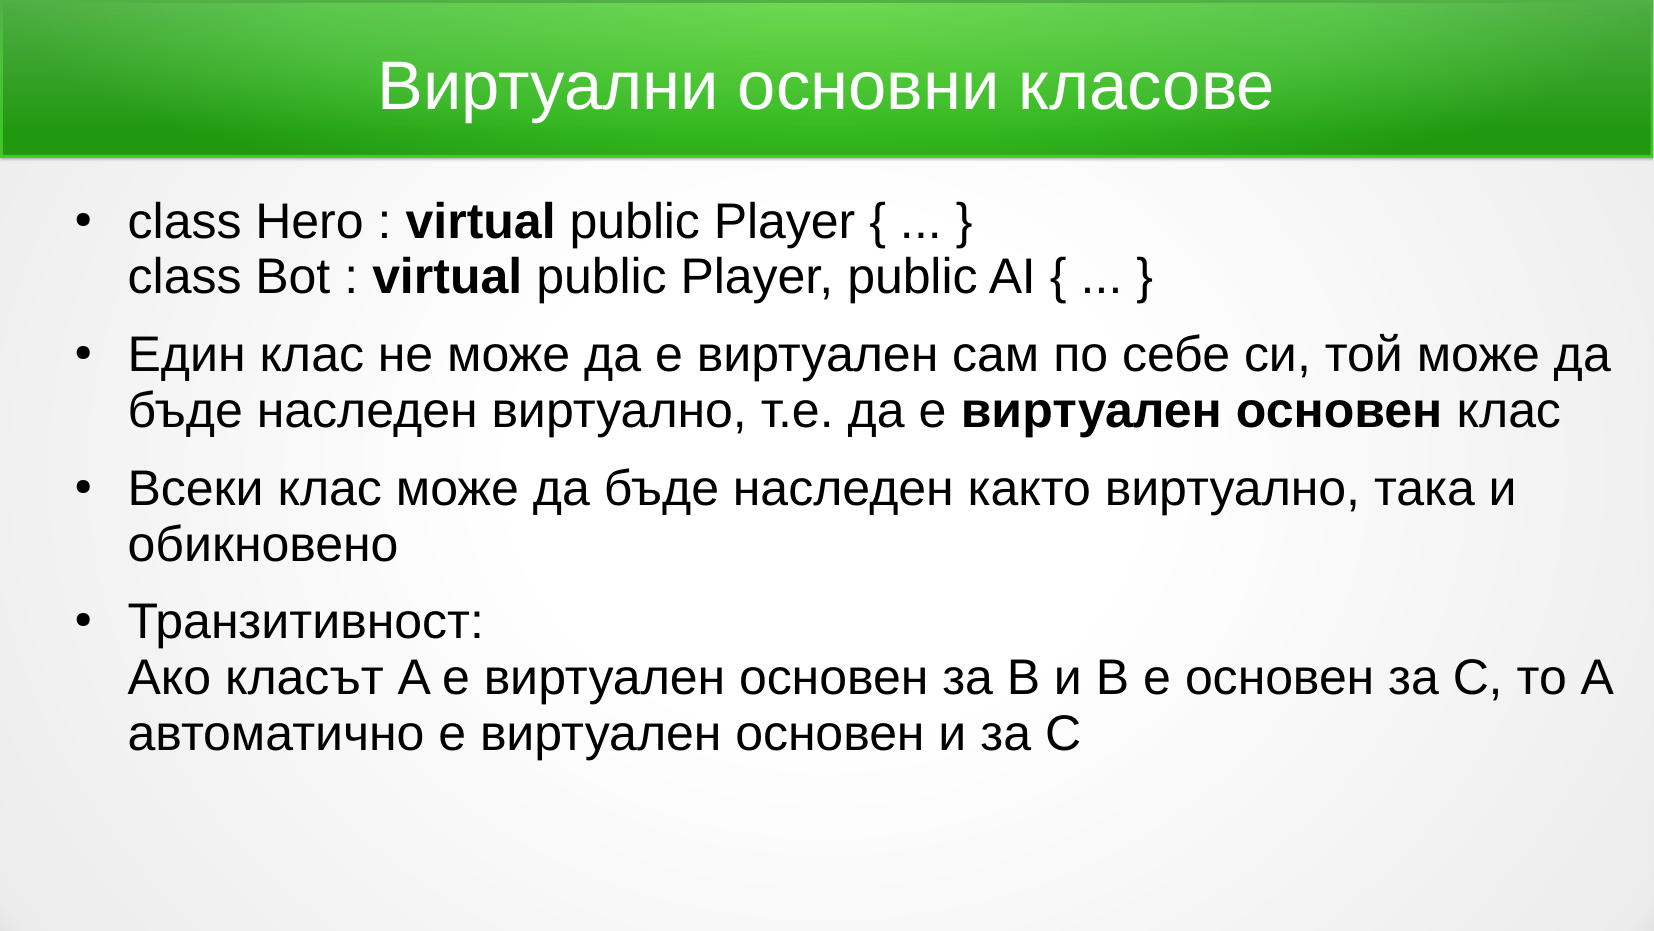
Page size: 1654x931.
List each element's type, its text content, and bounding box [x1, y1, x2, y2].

title Виртуални основни класове [82, 37, 1571, 135]
list class Hero : virtual public Player { ... } class Bot : virtual public Player, public AI { ... } Един клас не може да е виртуален сам по себе си, той може да бъде наследен виртуално, т.е. да е виртуален основен клас Всеки клас може да бъде наследен както виртуално, така и обикновено Транзитивност: Ако класът A е виртуален основен за B и B е основен за C, то A автоматично е виртуален основен и за C [56, 192, 1619, 898]
